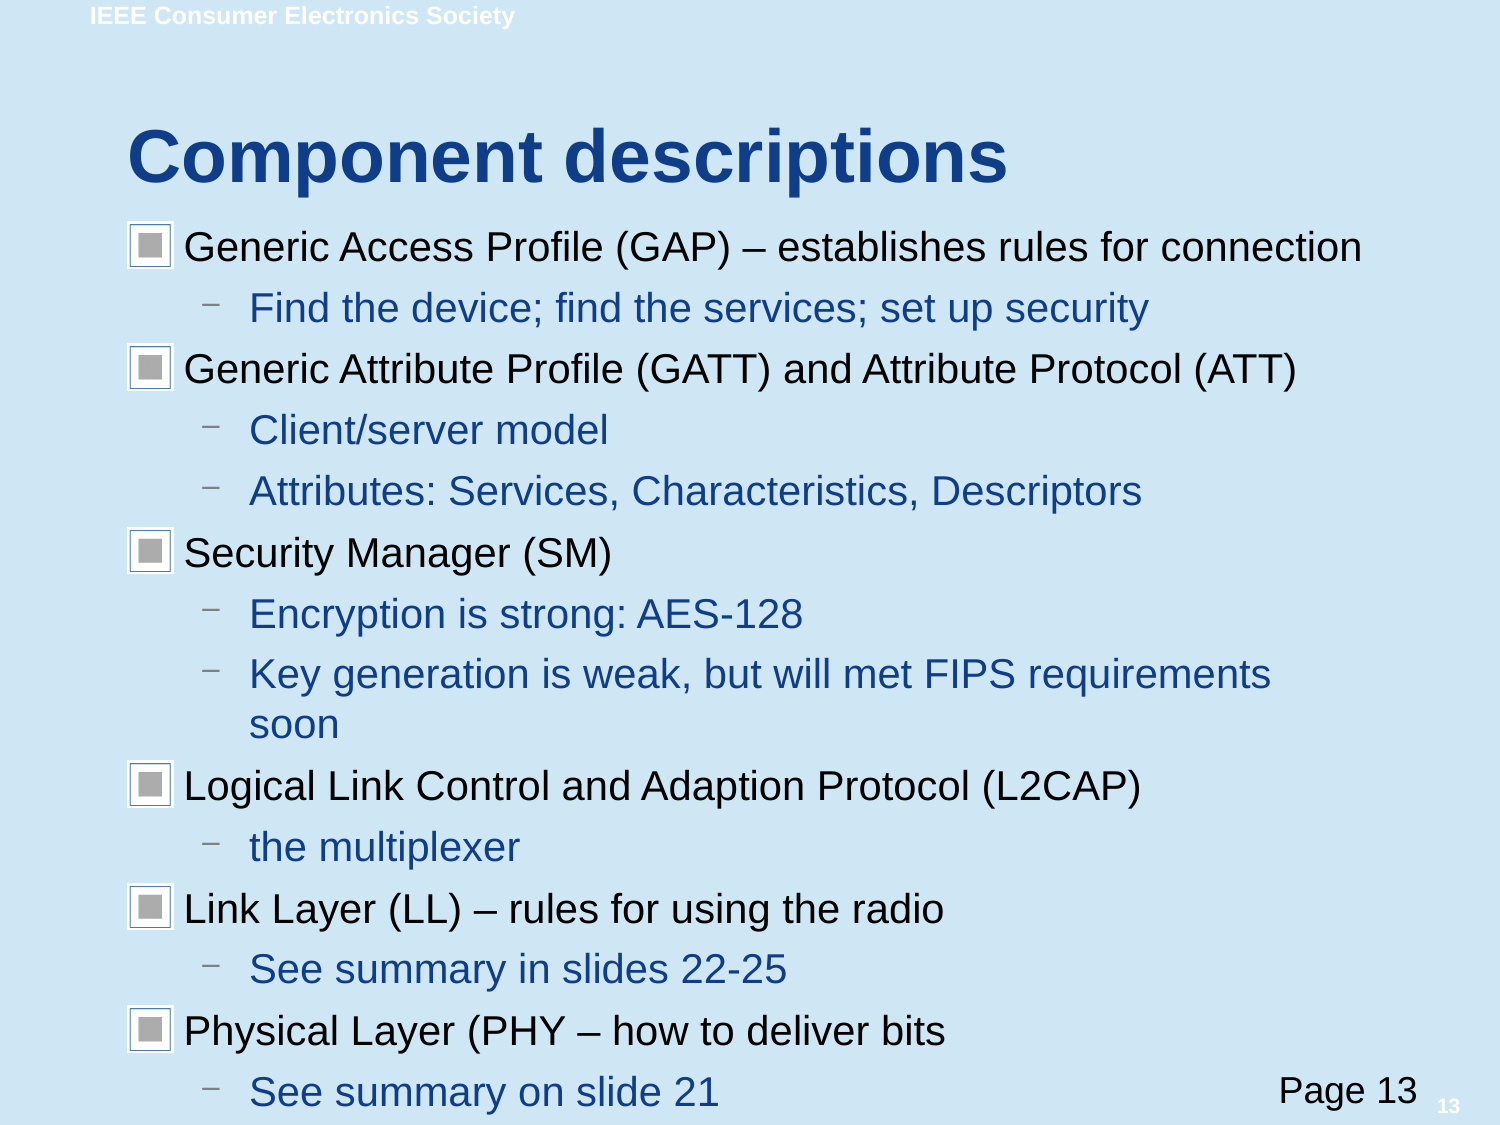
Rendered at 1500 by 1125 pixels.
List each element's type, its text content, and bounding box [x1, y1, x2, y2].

list Generic Access Profile (GAP) – establishes rules for connection Find the device; find the services; set up security Generic Attribute Profile (GATT) and Attribute Protocol (ATT) Client/server model Attributes: Services, Characteristics, Descriptors Security Manager (SM) Encryption is strong: AES-128 Key generation is weak, but will met FIPS requirements soon Logical Link Control and Adaption Protocol (L2CAP) the multiplexer Link Layer (LL) – rules for using the radio See summary in slides 22-25 Physical Layer (PHY – how to deliver bits See summary on slide 21 [112, 212, 1388, 1000]
picture [127, 1005, 174, 1053]
title Component descriptions [112, 99, 1388, 212]
slide_number Page <number> [1263, 1058, 1500, 1090]
